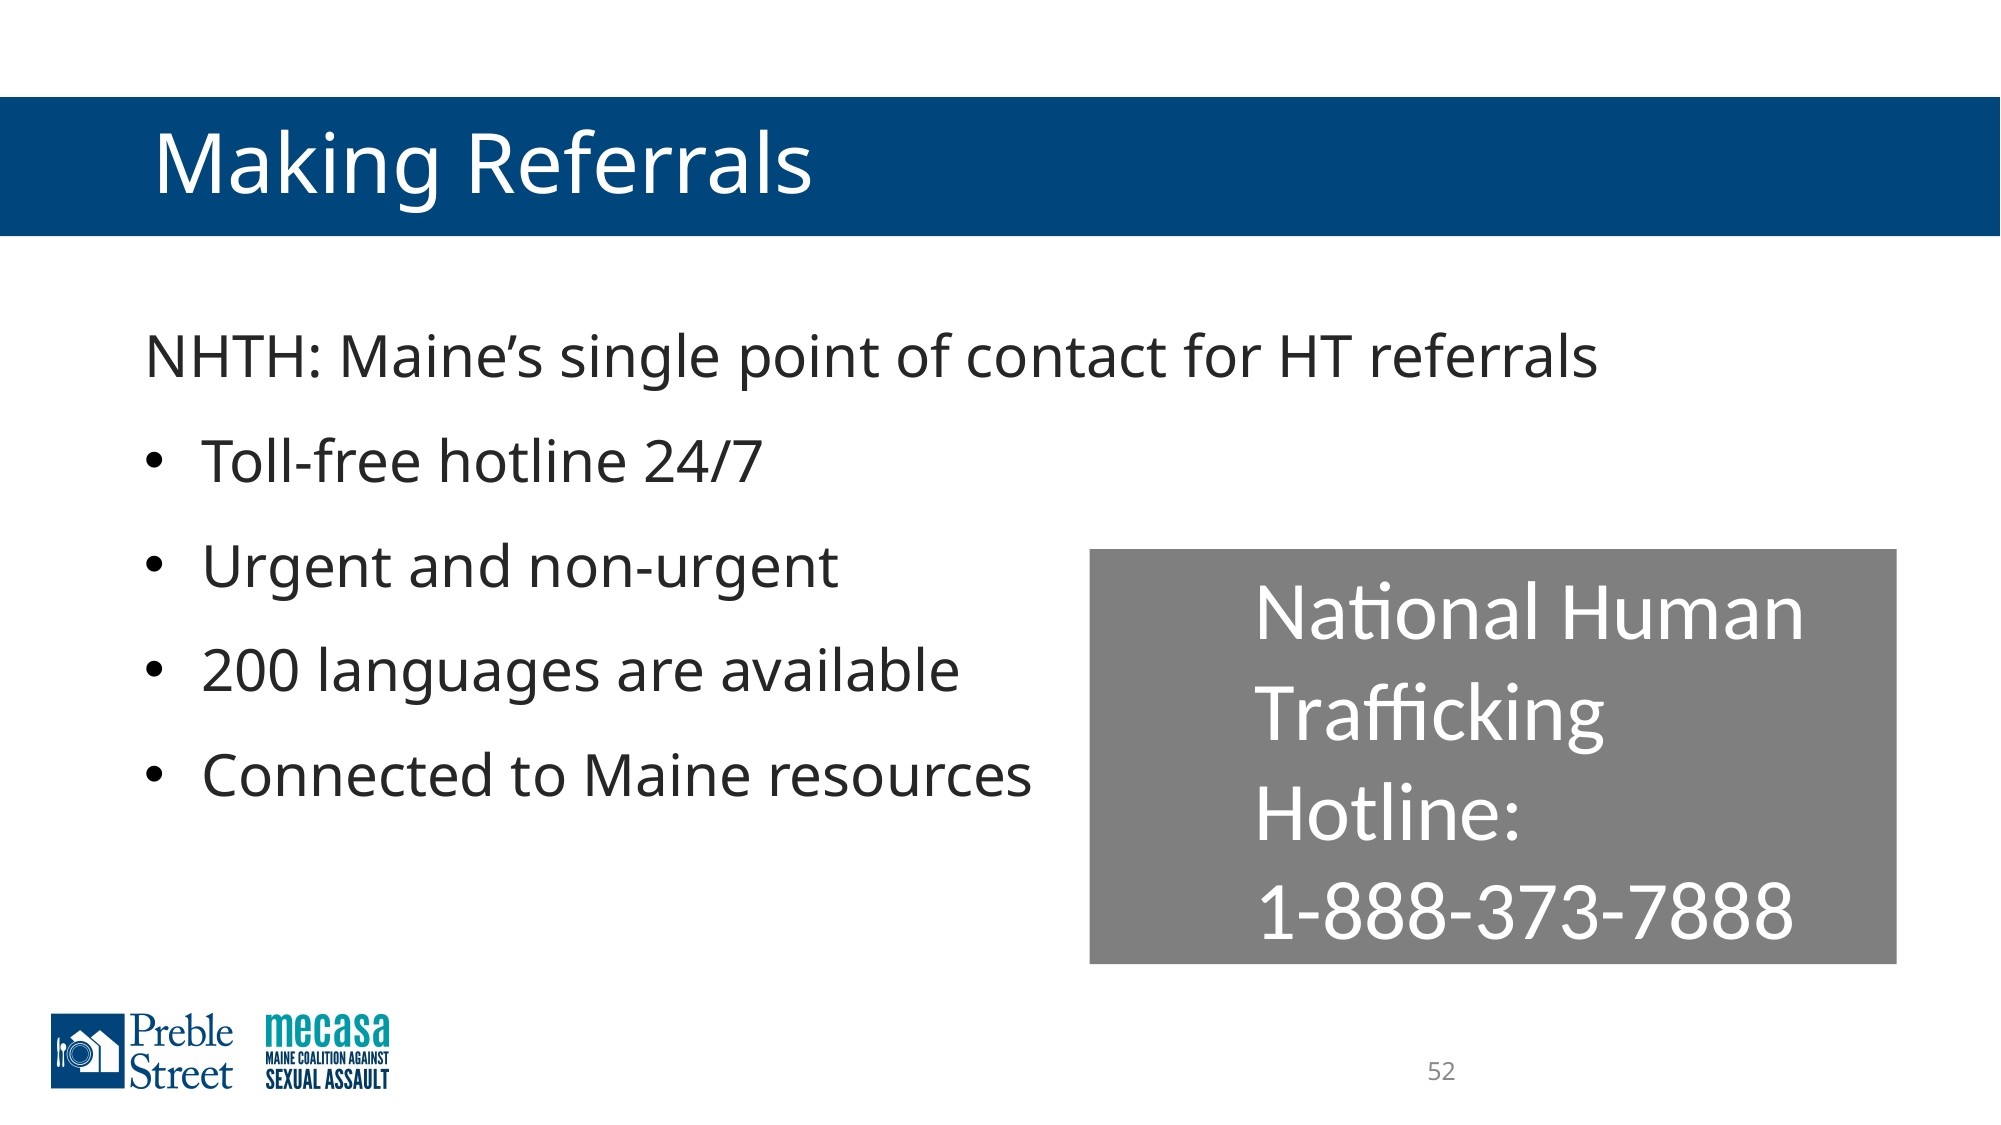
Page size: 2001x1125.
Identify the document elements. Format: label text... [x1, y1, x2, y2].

list NHTH: Maine’s single point of contact for HT referrals Toll-free hotline 24/7 Urgent and non-urgent 200 languages are available Connected to Maine resources [129, 298, 1823, 1013]
text_box National Human Trafficking Hotline: 1-888-373-7888 [1089, 549, 1897, 902]
slide_number 52 [1412, 1042, 1863, 1103]
title Making Referrals [137, 57, 1863, 276]
